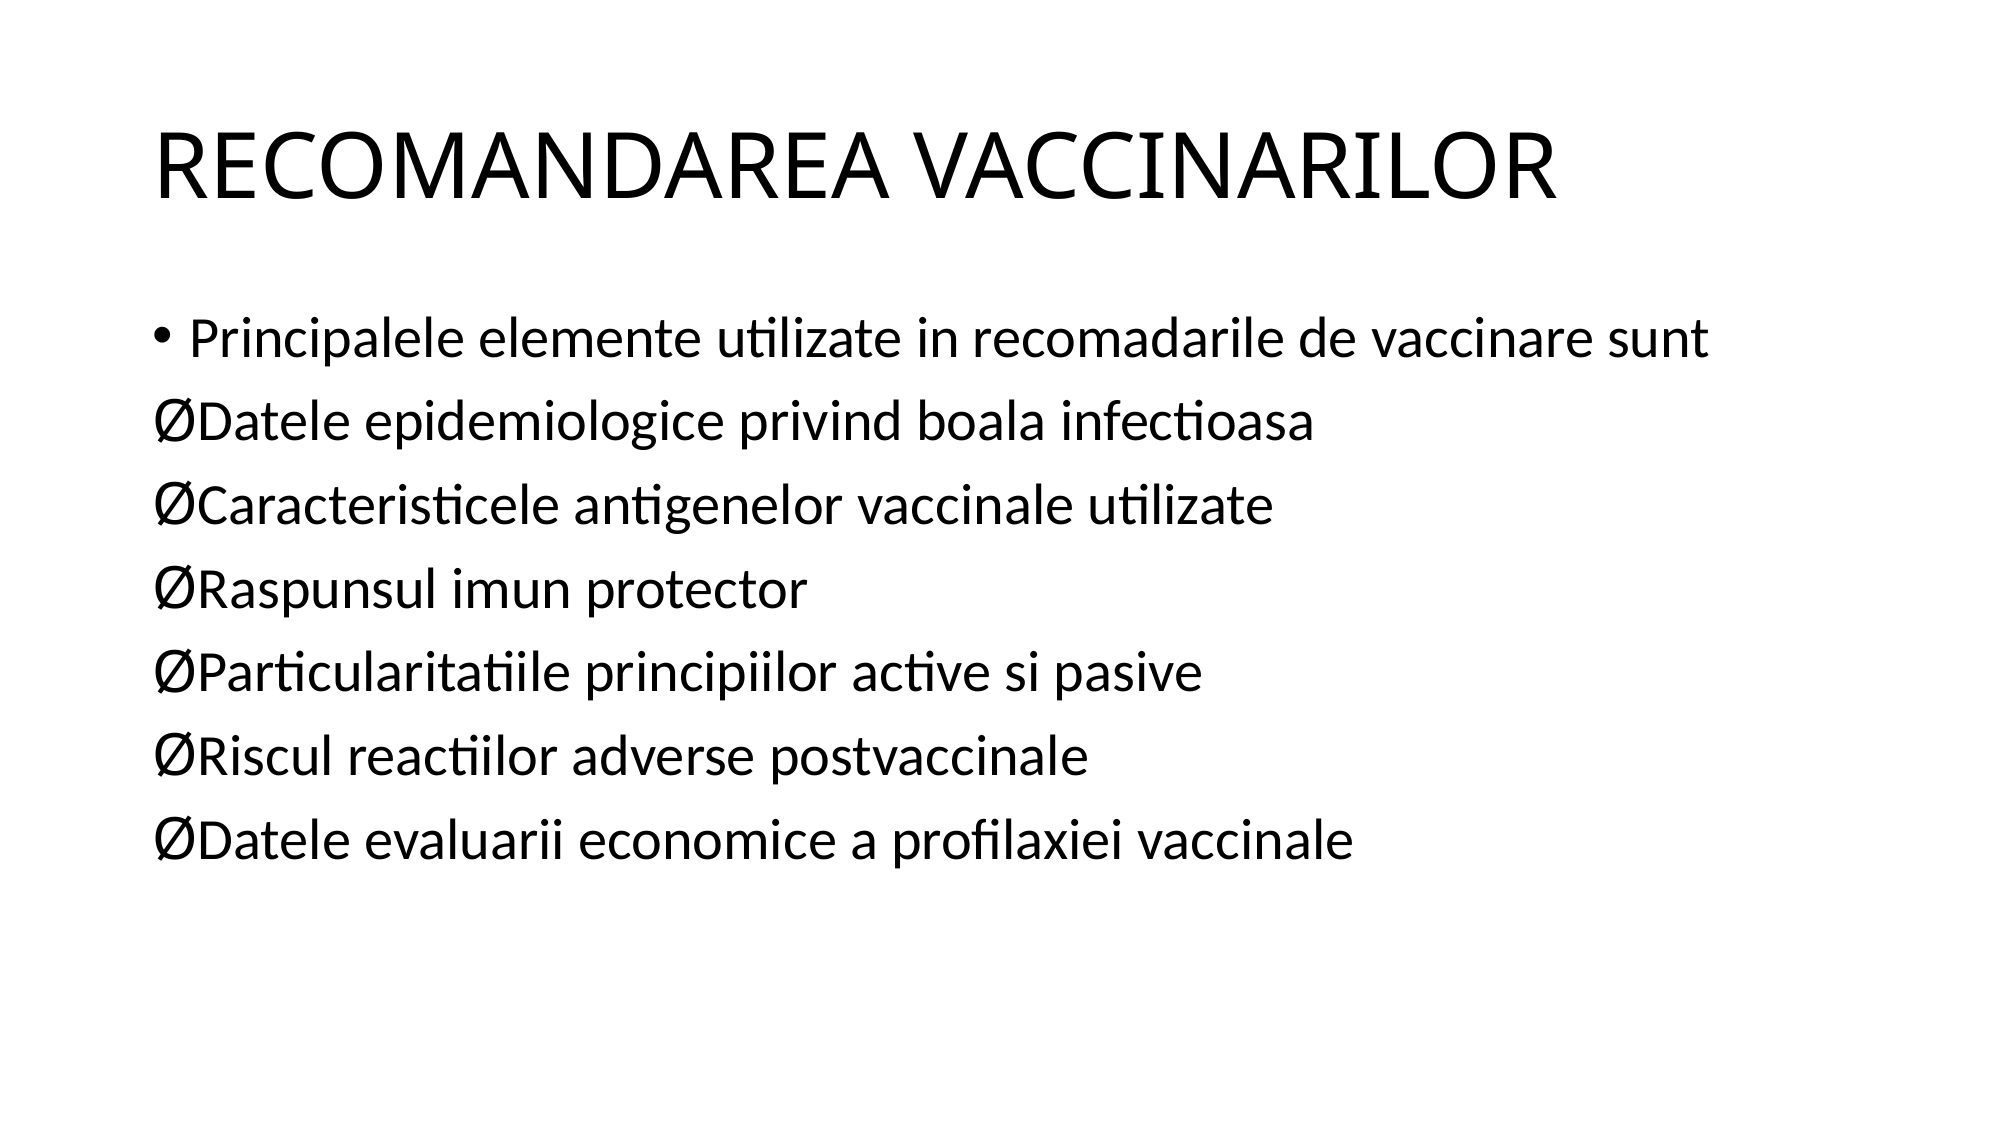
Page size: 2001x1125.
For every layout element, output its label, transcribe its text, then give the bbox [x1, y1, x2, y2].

title RECOMANDAREA VACCINARILOR [137, 59, 1863, 278]
list Principalele elemente utilizate in recomadarile de vaccinare sunt Datele epidemiologice privind boala infectioasa Caracteristicele antigenelor vaccinale utilizate Raspunsul imun protector Particularitatiile principiilor active si pasive Riscul reactiilor adverse postvaccinale Datele evaluarii economice a profilaxiei vaccinale [137, 299, 1863, 1014]
